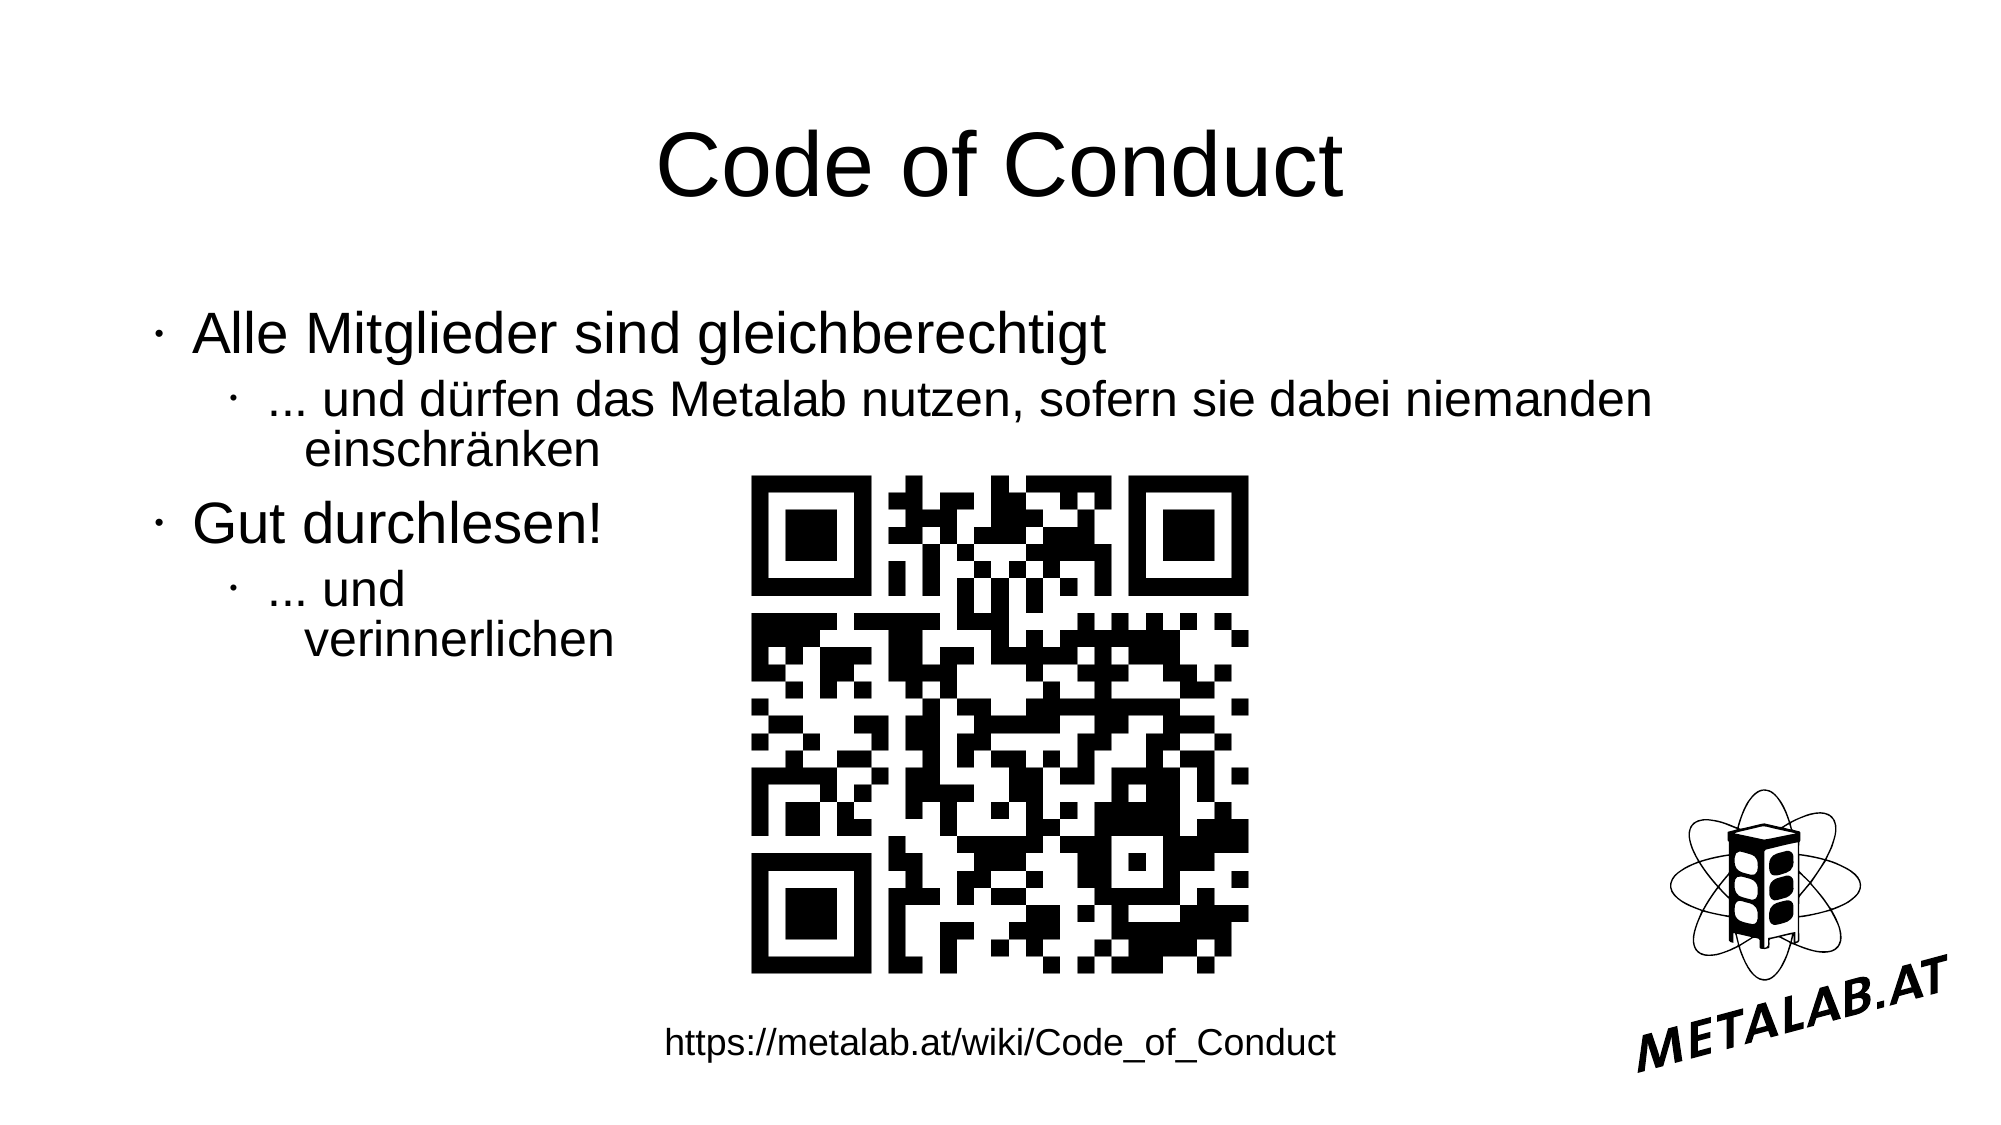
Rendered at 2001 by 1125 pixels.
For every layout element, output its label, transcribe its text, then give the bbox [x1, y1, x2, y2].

title Code of Conduct [137, 59, 1863, 278]
list Alle Mitglieder sind gleichberechtigt ... und dürfen das Metalab nutzen, sofern sie dabei niemanden einschränken Gut durchlesen! ... und verinnerlichen [137, 299, 1863, 1014]
text_box https://metalab.at/wiki/Code_of_Conduct [647, 1013, 1353, 1074]
picture [734, 458, 1266, 991]
